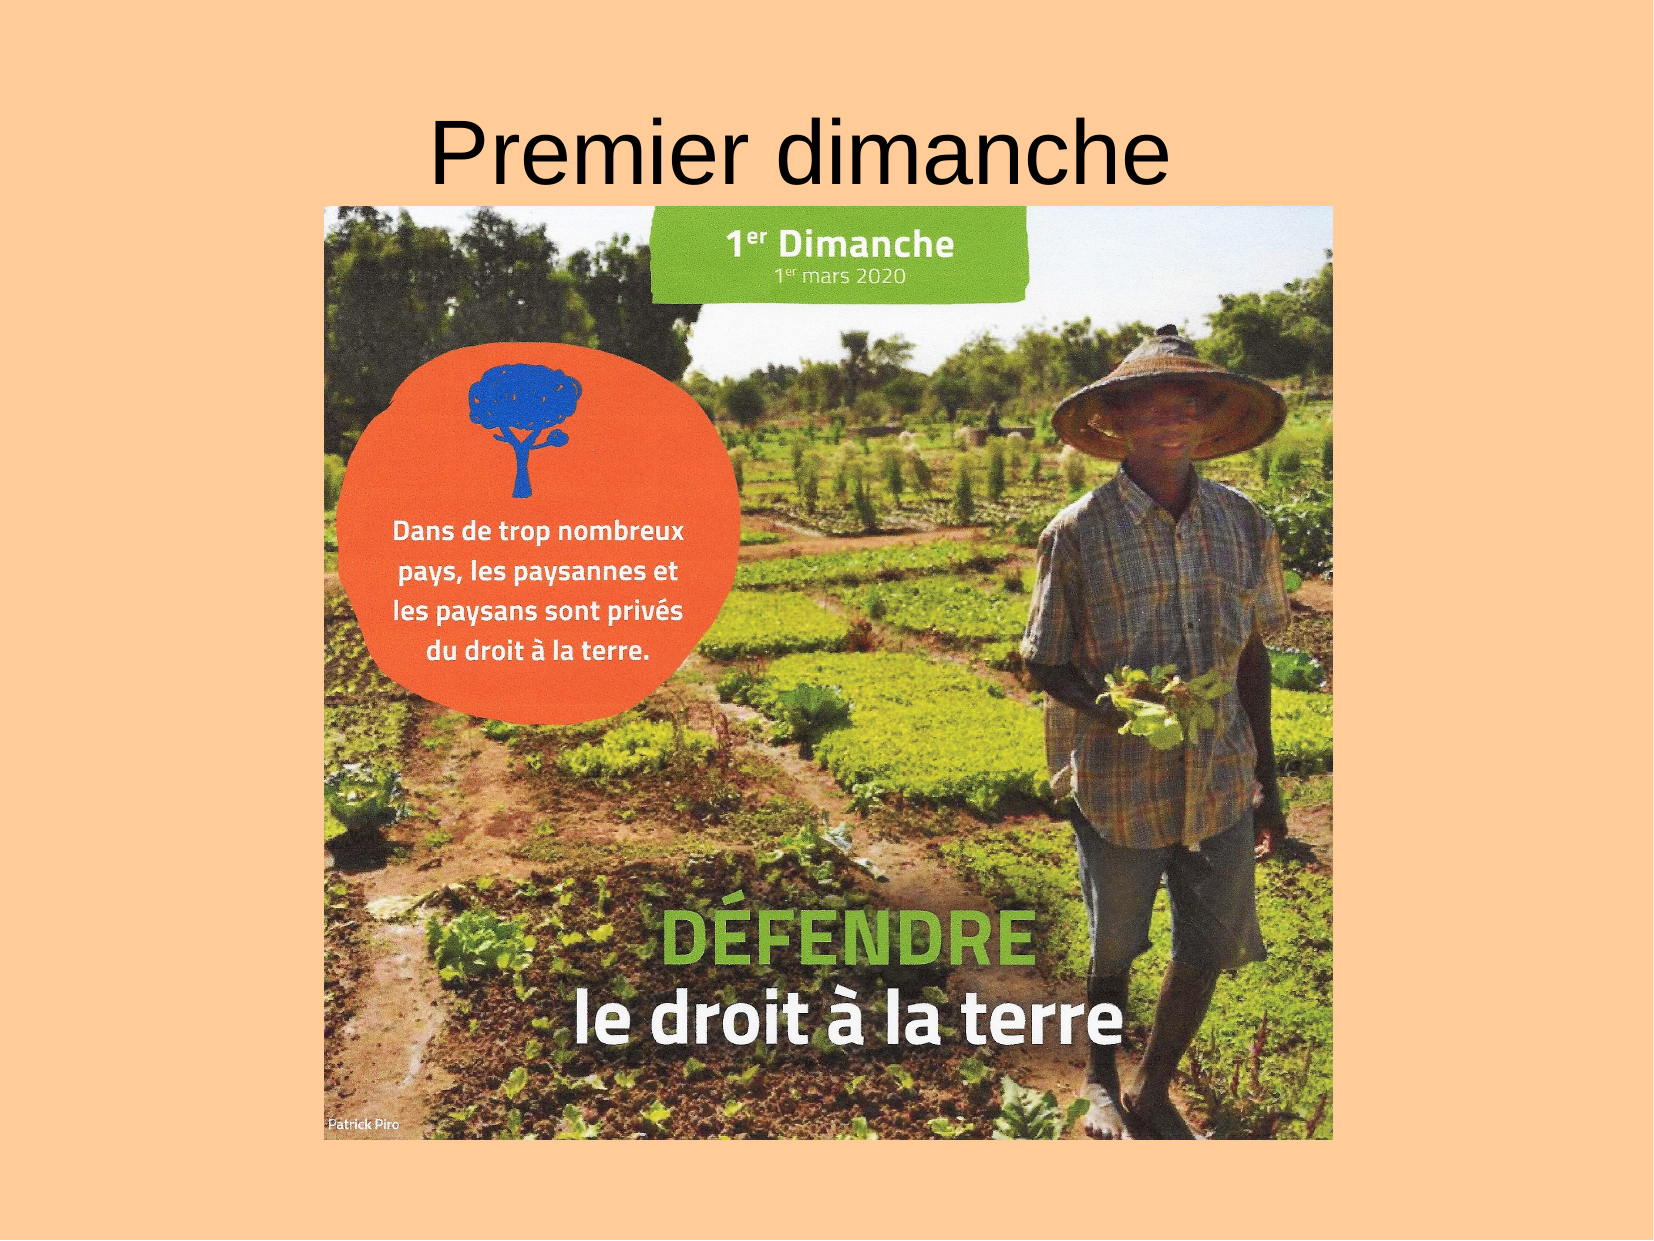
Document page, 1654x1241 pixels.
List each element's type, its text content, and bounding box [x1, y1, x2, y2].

picture [324, 206, 1333, 1140]
title Premier dimanche [82, 49, 1571, 257]
